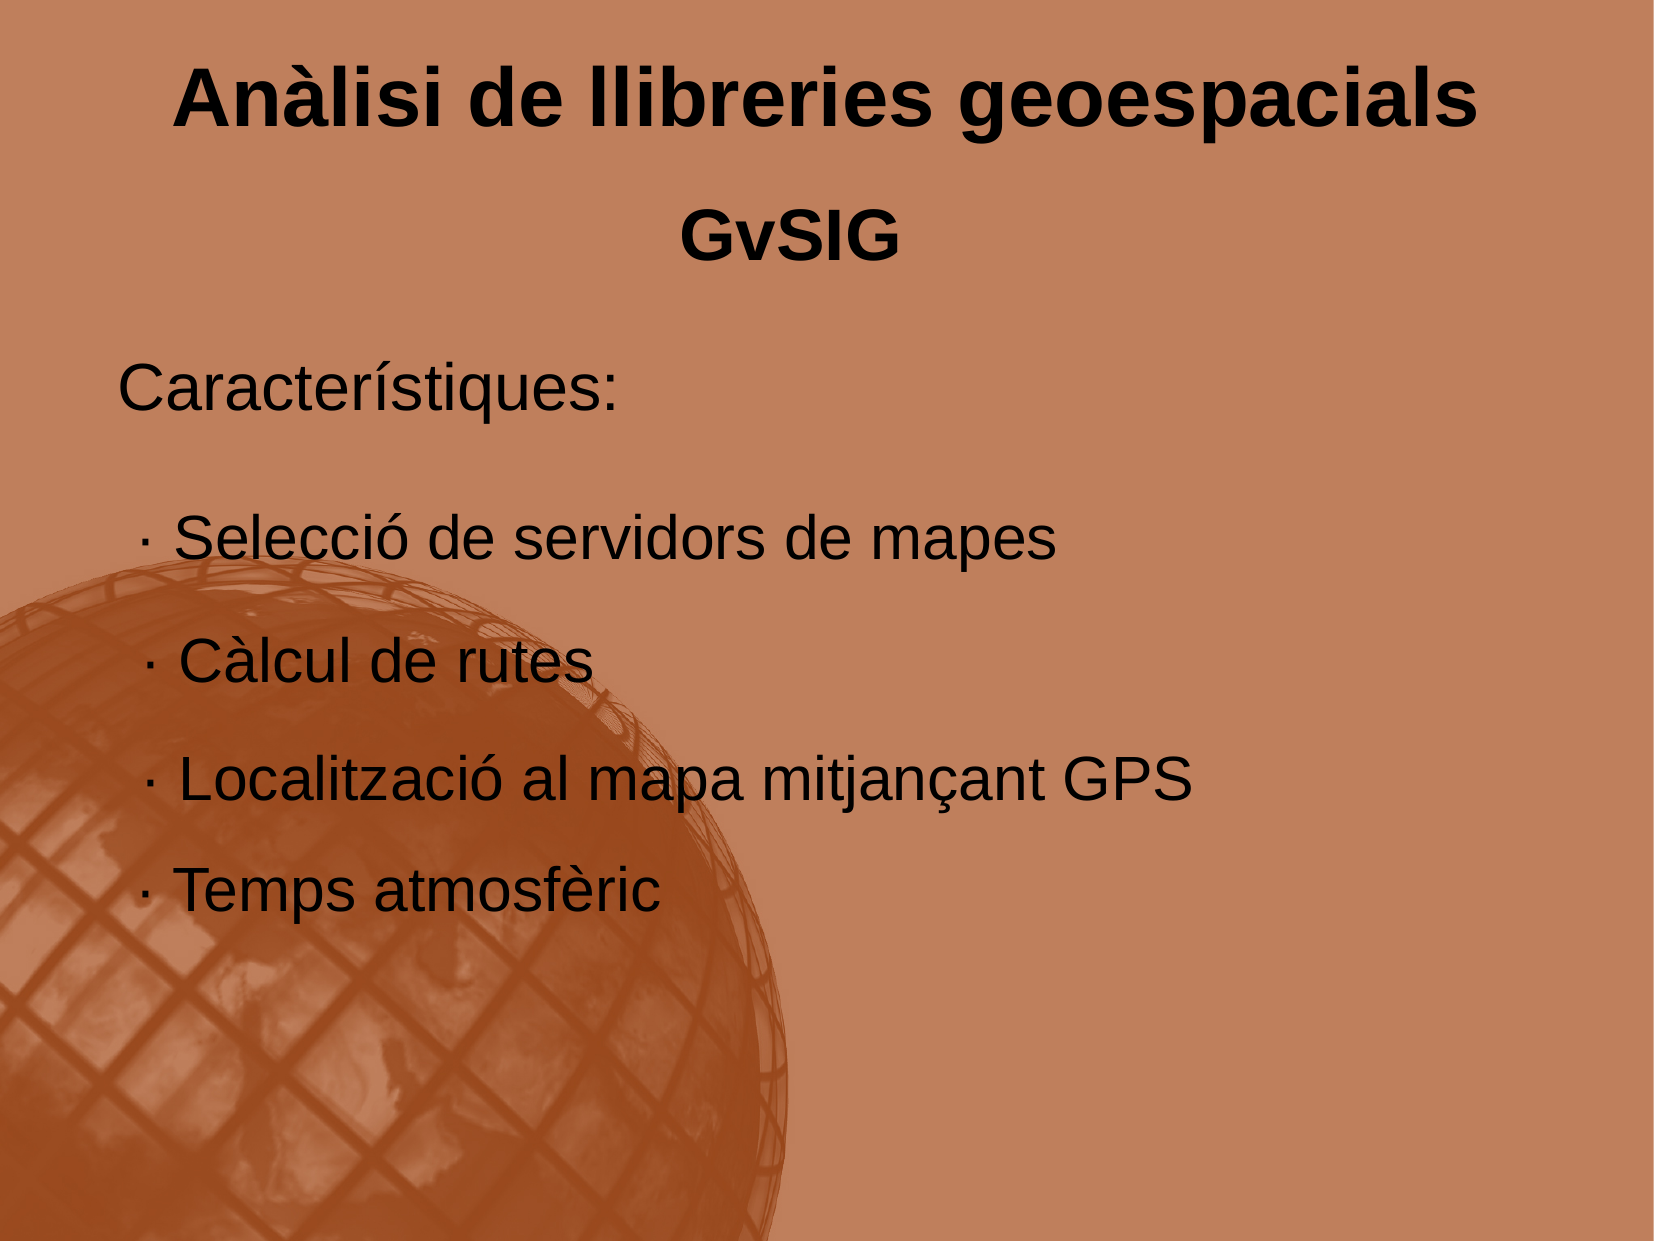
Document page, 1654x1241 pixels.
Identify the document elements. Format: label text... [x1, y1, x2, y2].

text_box · Localització al mapa mitjançant GPS [118, 719, 1477, 803]
text_box · Selecció de servidors de mapes [113, 478, 1472, 562]
text_box · Càlcul de rutes [118, 601, 1477, 685]
text_box · Temps atmosfèric [113, 847, 886, 932]
title GvSIG [679, 190, 945, 280]
title Característiques: [88, 349, 650, 425]
picture [0, 0, 1654, 1241]
title Anàlisi de llibreries geoespacials [82, 0, 1571, 202]
